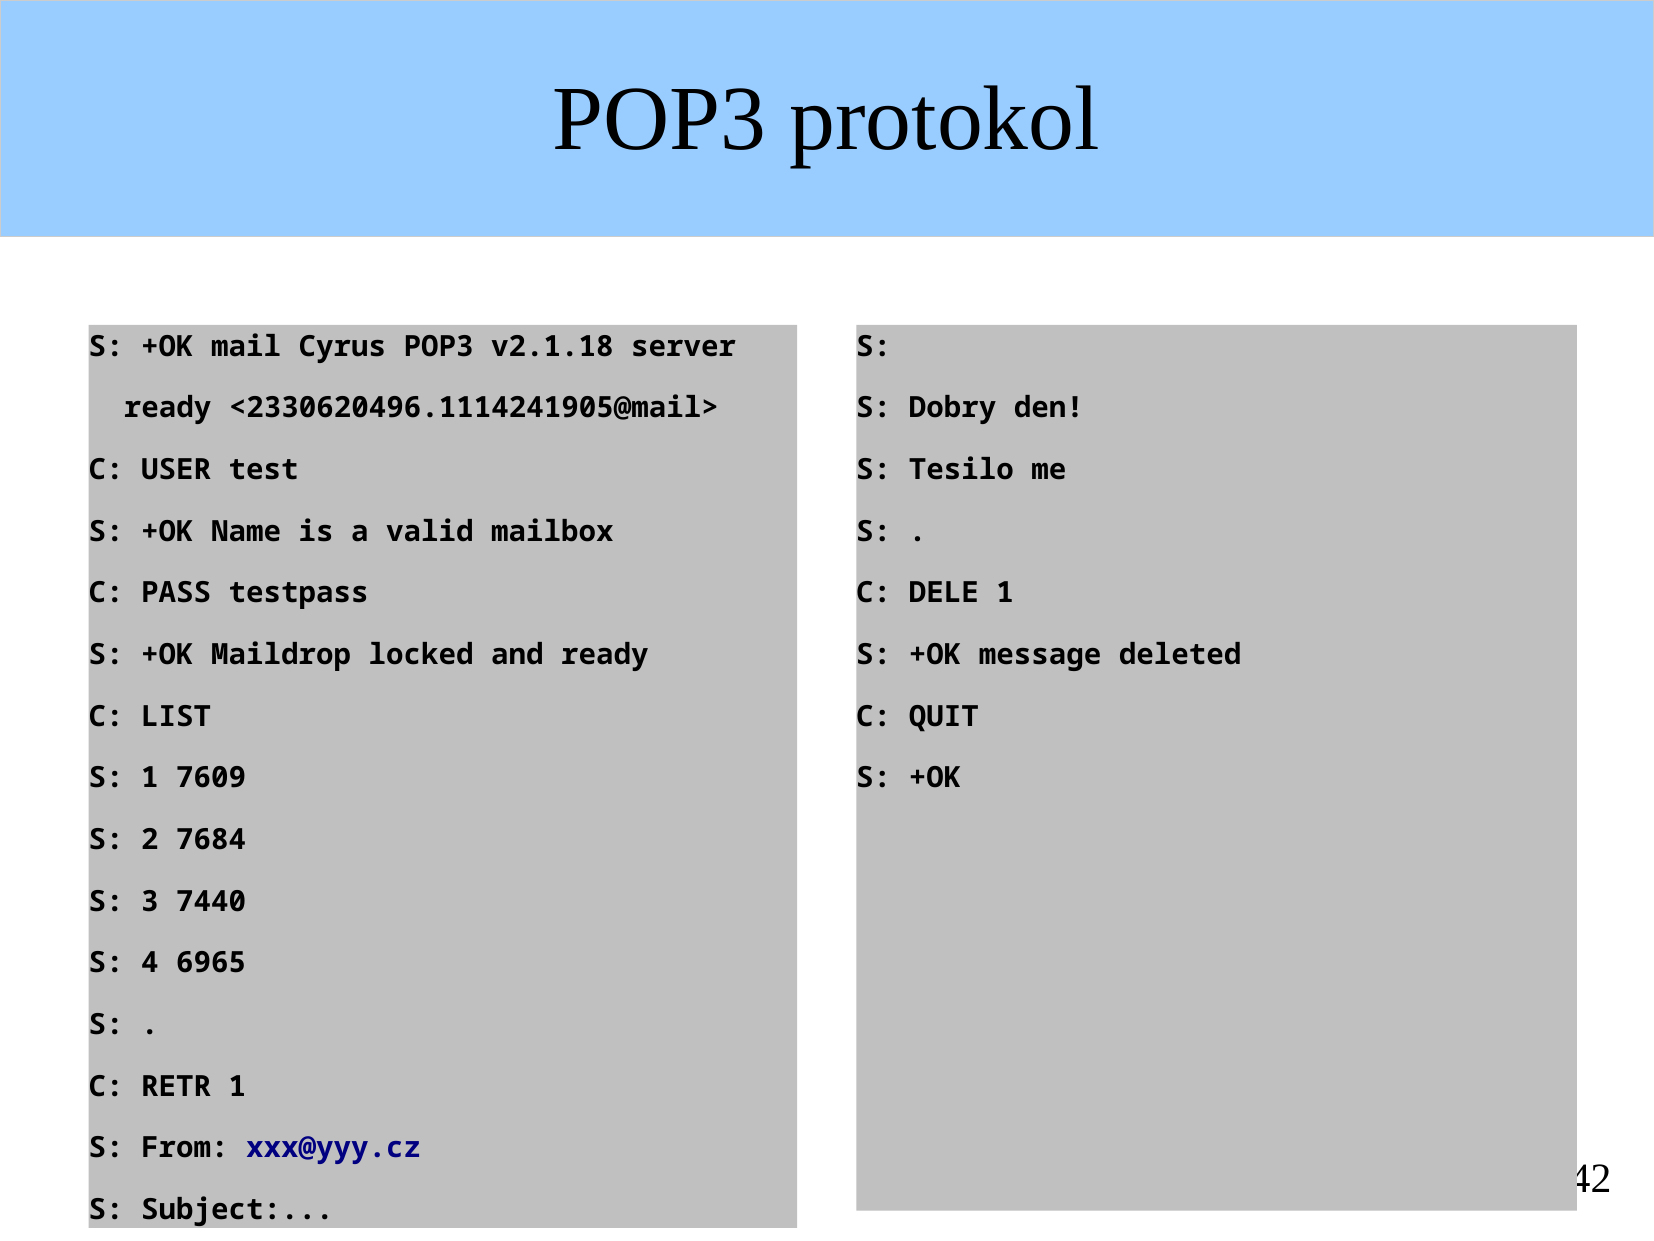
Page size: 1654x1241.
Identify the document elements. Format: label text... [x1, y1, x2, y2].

title POP3 protokol [0, 0, 1654, 237]
list S: +OK mail Cyrus POP3 v2.1.18 server ready <2330620496.1114241905@mail> C: USER test S: +OK Name is a valid mailbox C: PASS testpass S: +OK Maildrop locked and ready C: LIST S: 1 7609 S: 2 7684 S: 3 7440 S: 4 6965 S: . C: RETR 1 S: From: xxx@yyy.cz S: Subject:... [88, 324, 798, 1211]
list S: S: Dobry den! S: Tesilo me S: . C: DELE 1 S: +OK message deleted C: QUIT S: +OK [856, 324, 1577, 1211]
